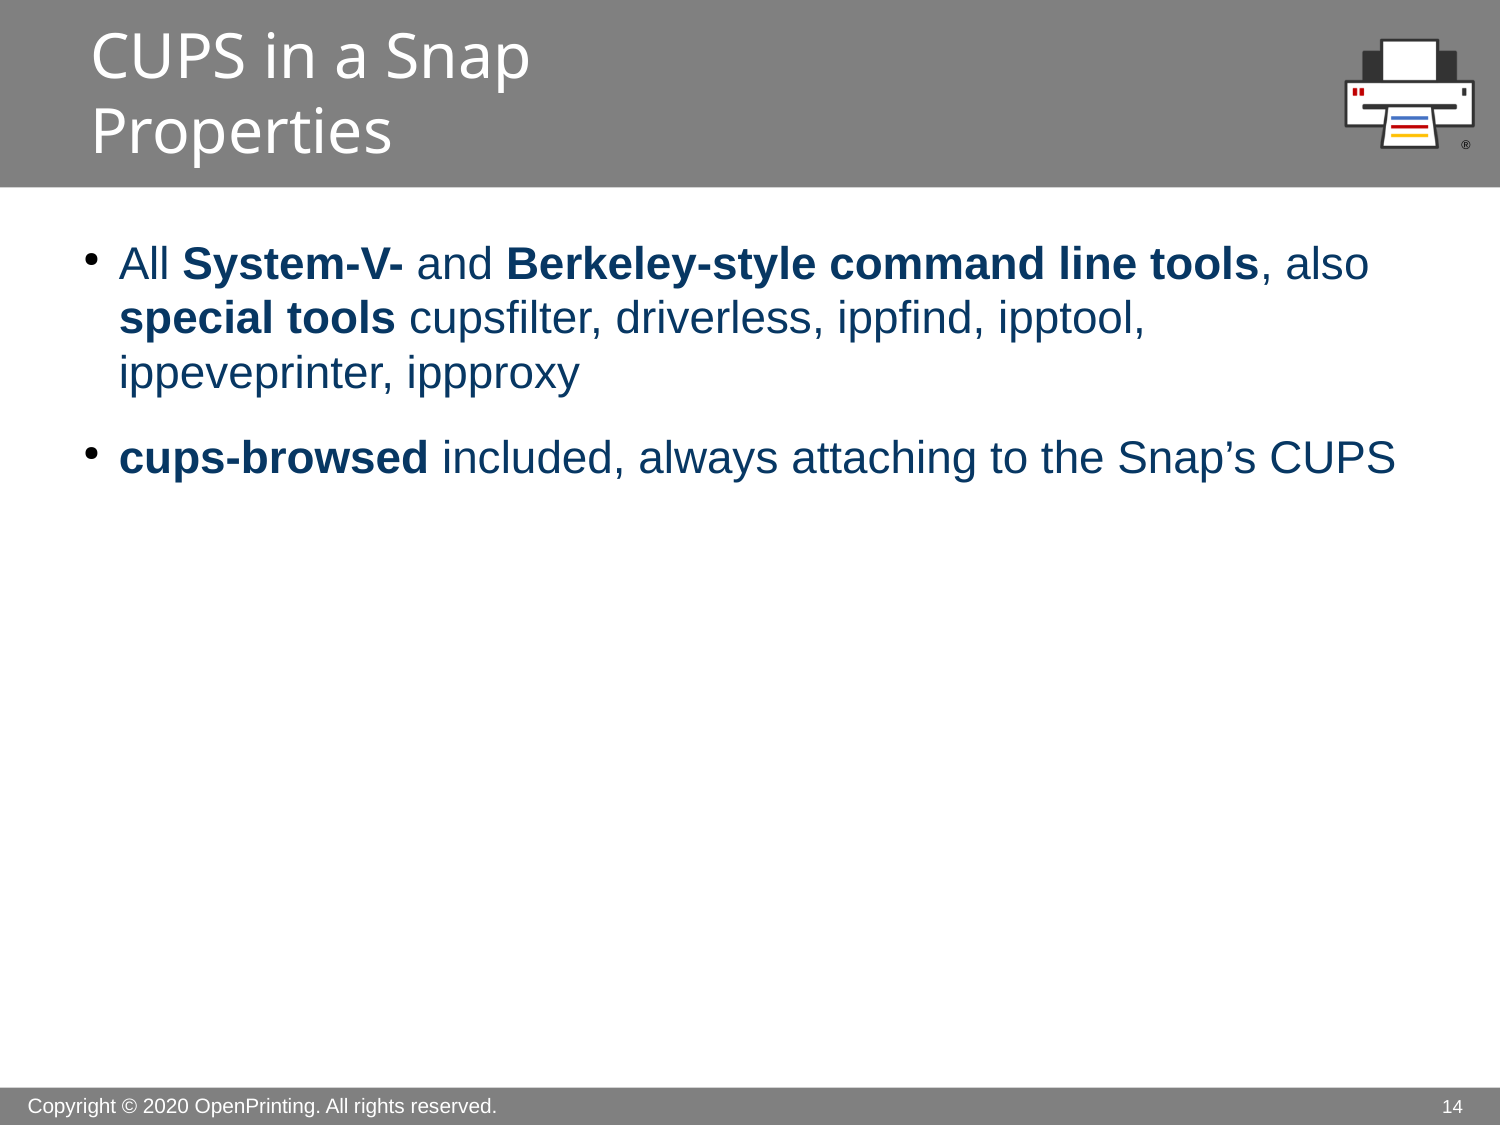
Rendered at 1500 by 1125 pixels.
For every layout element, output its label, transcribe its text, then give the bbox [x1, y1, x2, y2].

slide_number <number> [1405, 1087, 1500, 1125]
title CUPS in a Snap Properties [75, 7, 1317, 175]
picture [1339, 33, 1480, 154]
list All System-V- and Berkeley-style command line tools, also special tools cupsfilter, driverless, ippfind, ipptool, ippeveprinter, ippproxy cups-browsed included, always attaching to the Snap’s CUPS [75, 224, 1425, 1067]
